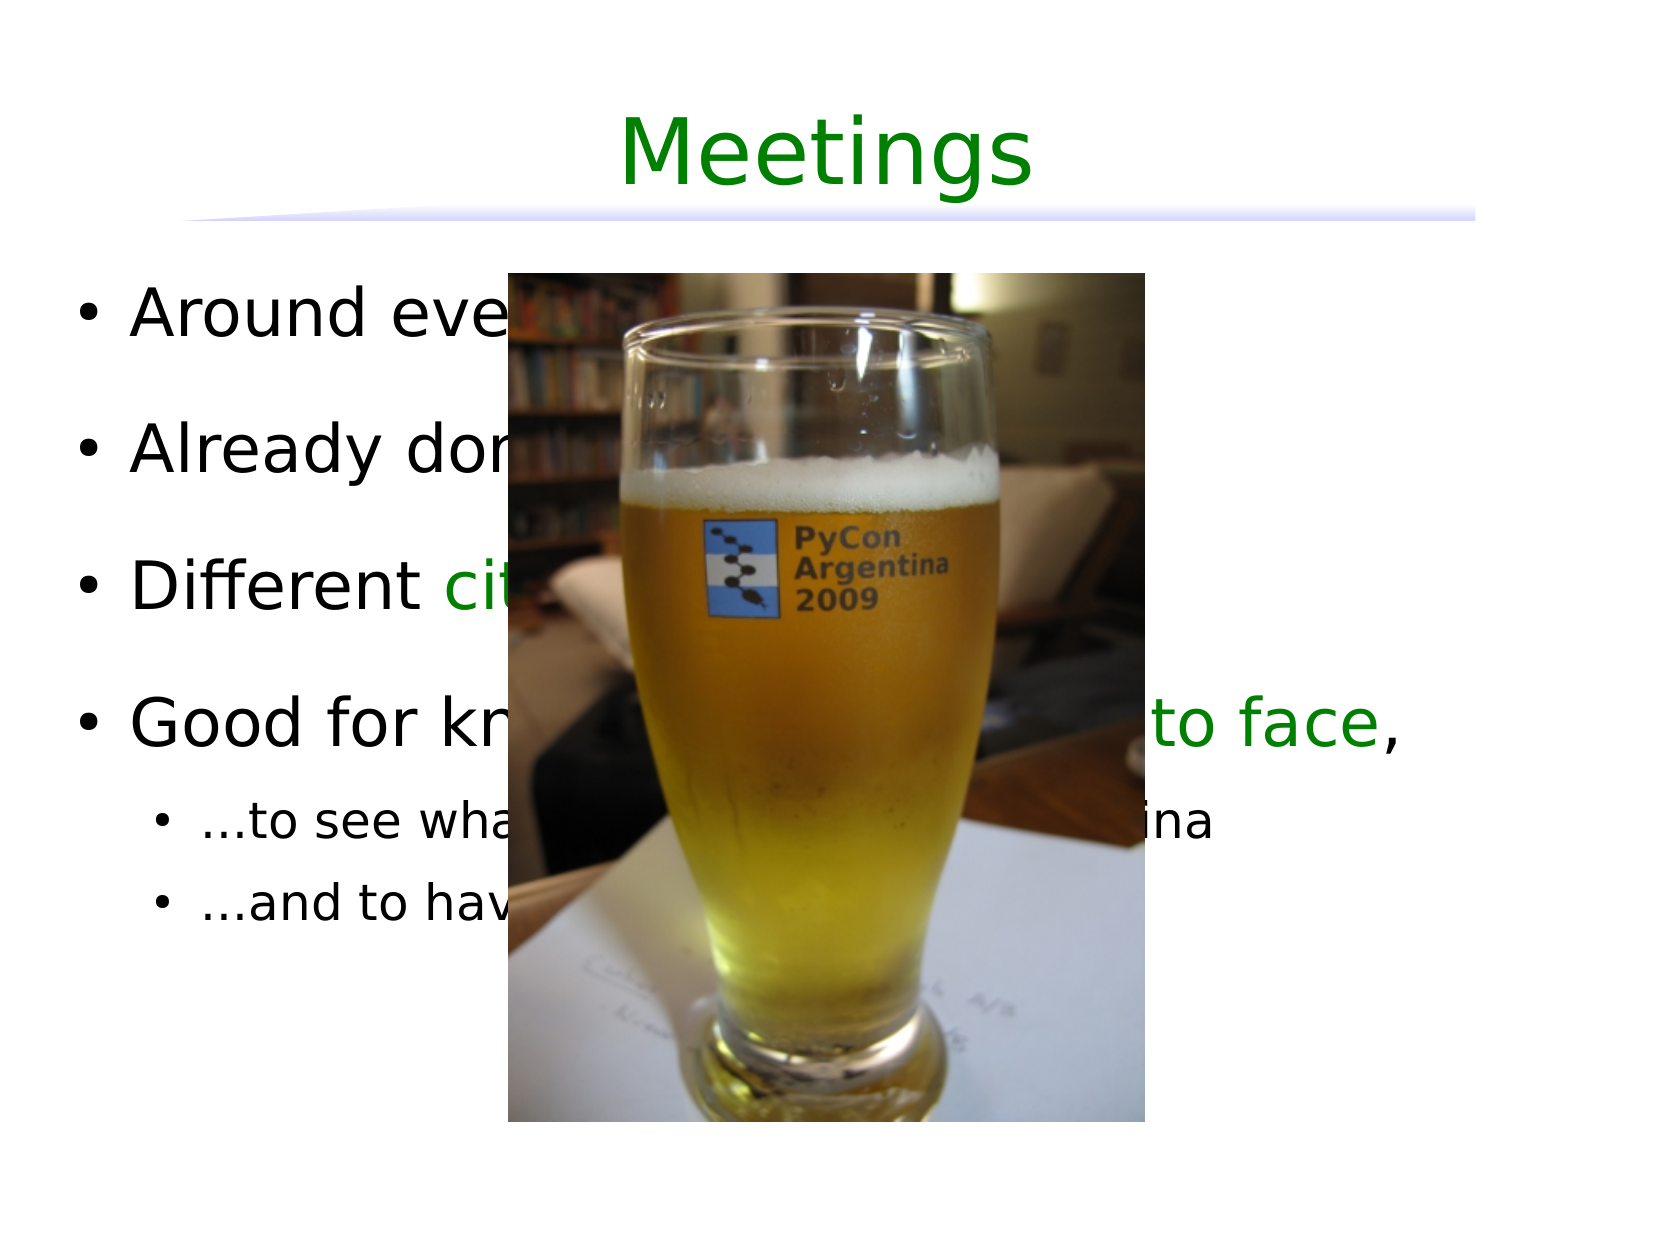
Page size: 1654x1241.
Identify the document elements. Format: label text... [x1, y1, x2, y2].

title Meetings [82, 44, 1571, 262]
picture [495, 273, 1539, 1122]
list Around every two months Already done 39! Different cities Good for knowing people face to face, ...to see what is being done in Argentina ...and to have some beers! [59, 274, 809, 1205]
